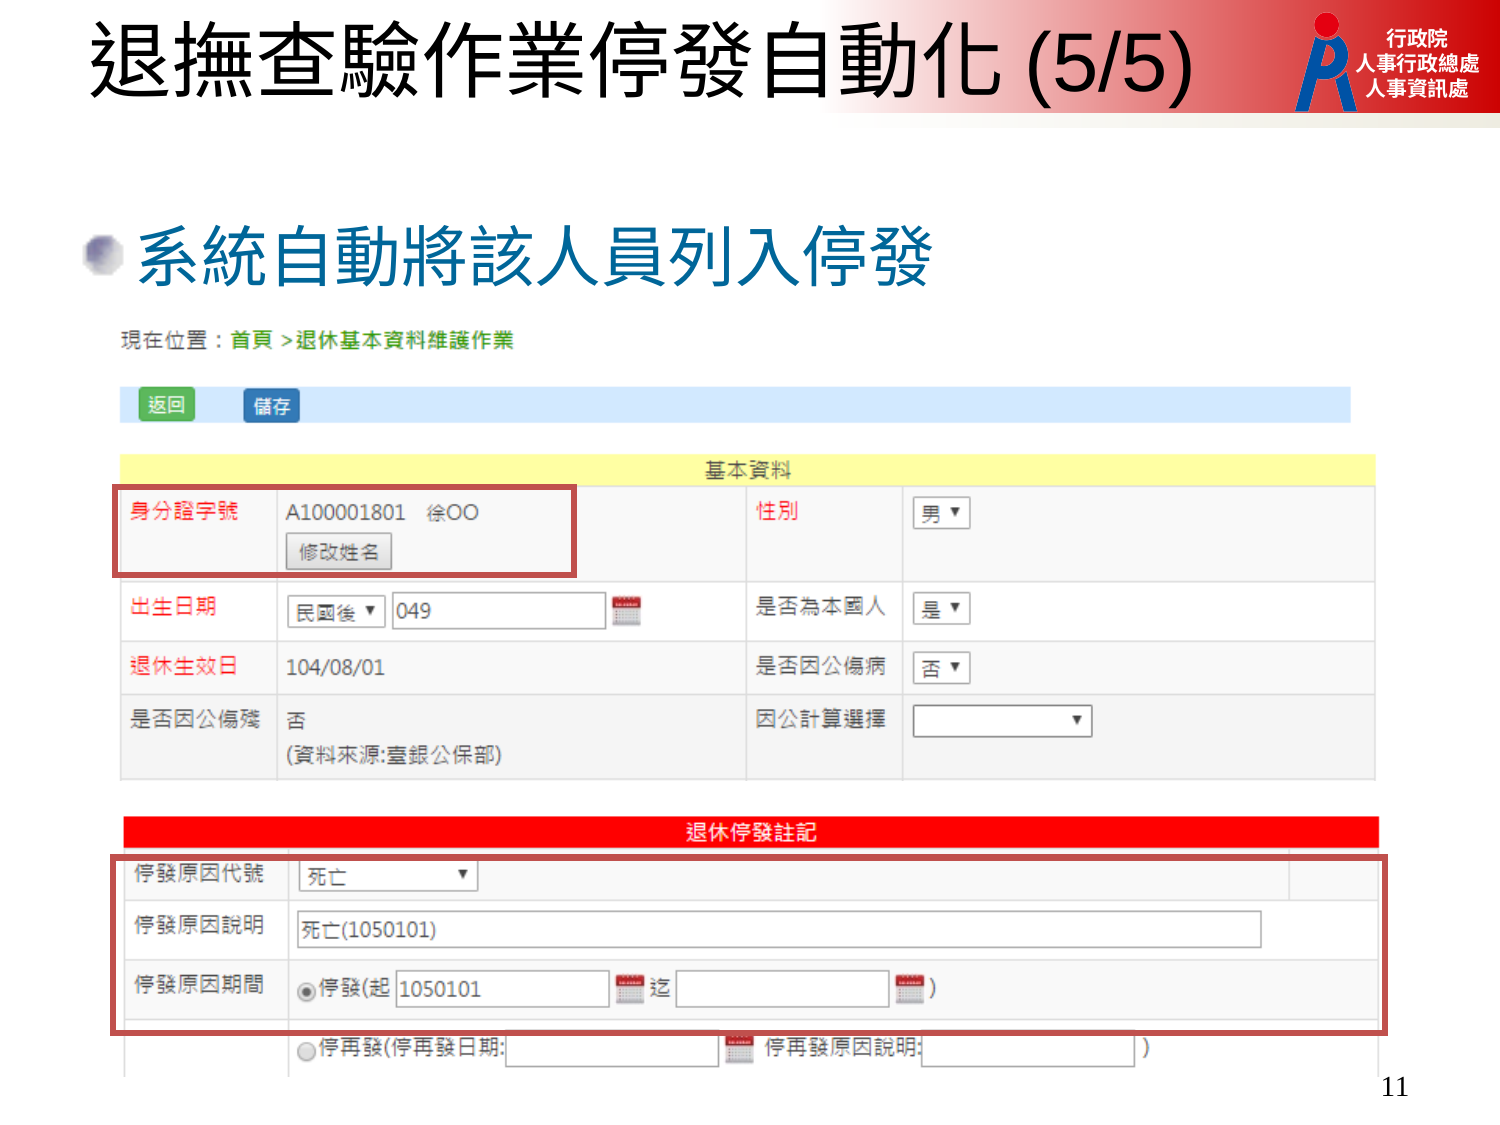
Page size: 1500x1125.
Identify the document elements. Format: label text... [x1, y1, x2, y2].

picture [113, 1036, 1384, 1077]
title 退撫查驗作業停發自動化(5/5) [59, 4, 1225, 111]
picture [113, 801, 1384, 854]
picture [114, 326, 1387, 781]
picture [116, 861, 1382, 1030]
picture [1278, 0, 1374, 128]
list 系統自動將該人員列入停發 [63, 206, 1414, 950]
picture [118, 490, 571, 572]
text_box <編號> [1074, 1059, 1426, 1110]
